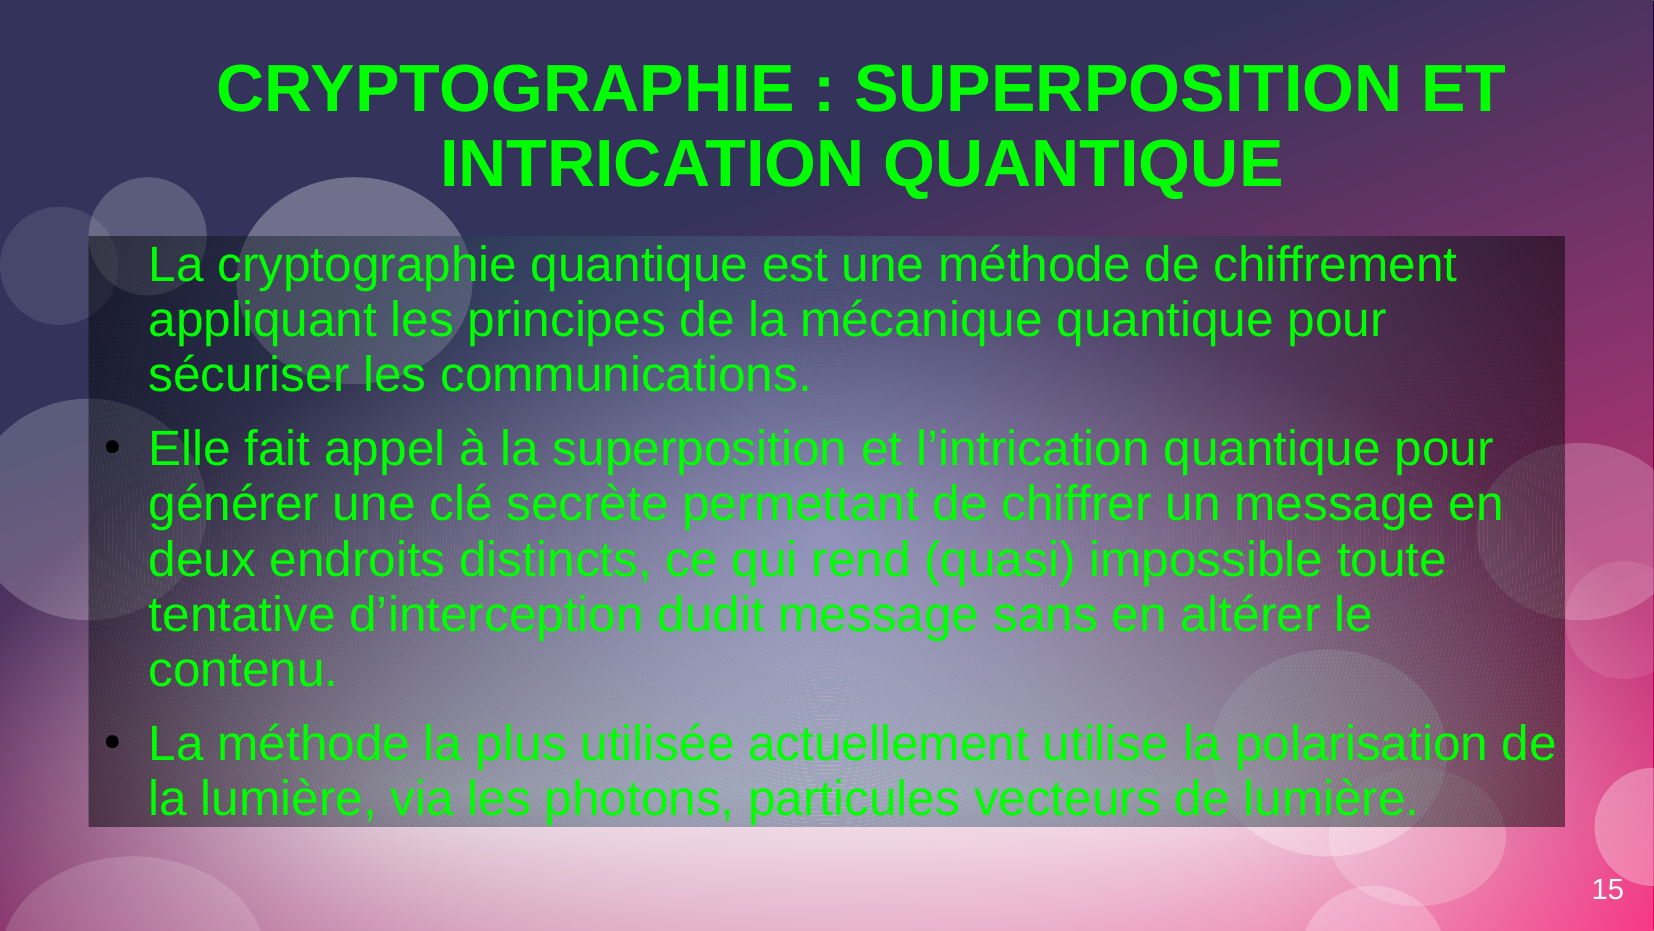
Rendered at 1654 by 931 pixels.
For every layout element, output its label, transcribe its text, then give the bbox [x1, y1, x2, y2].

list La cryptographie quantique est une méthode de chiffrement appliquant les principes de la mécanique quantique pour sécuriser les communications. Elle fait appel à la superposition et l’intrication quantique pour générer une clé secrète permettant de chiffrer un message en deux endroits distincts, ce qui rend (quasi) impossible toute tentative d’interception dudit message sans en altérer le contenu. La méthode la plus utilisée actuellement utilise la polarisation de la lumière, via les photons, particules vecteurs de lumière. [88, 236, 1565, 827]
title Cryptographie : superposition et intrication quantique [88, 44, 1565, 207]
